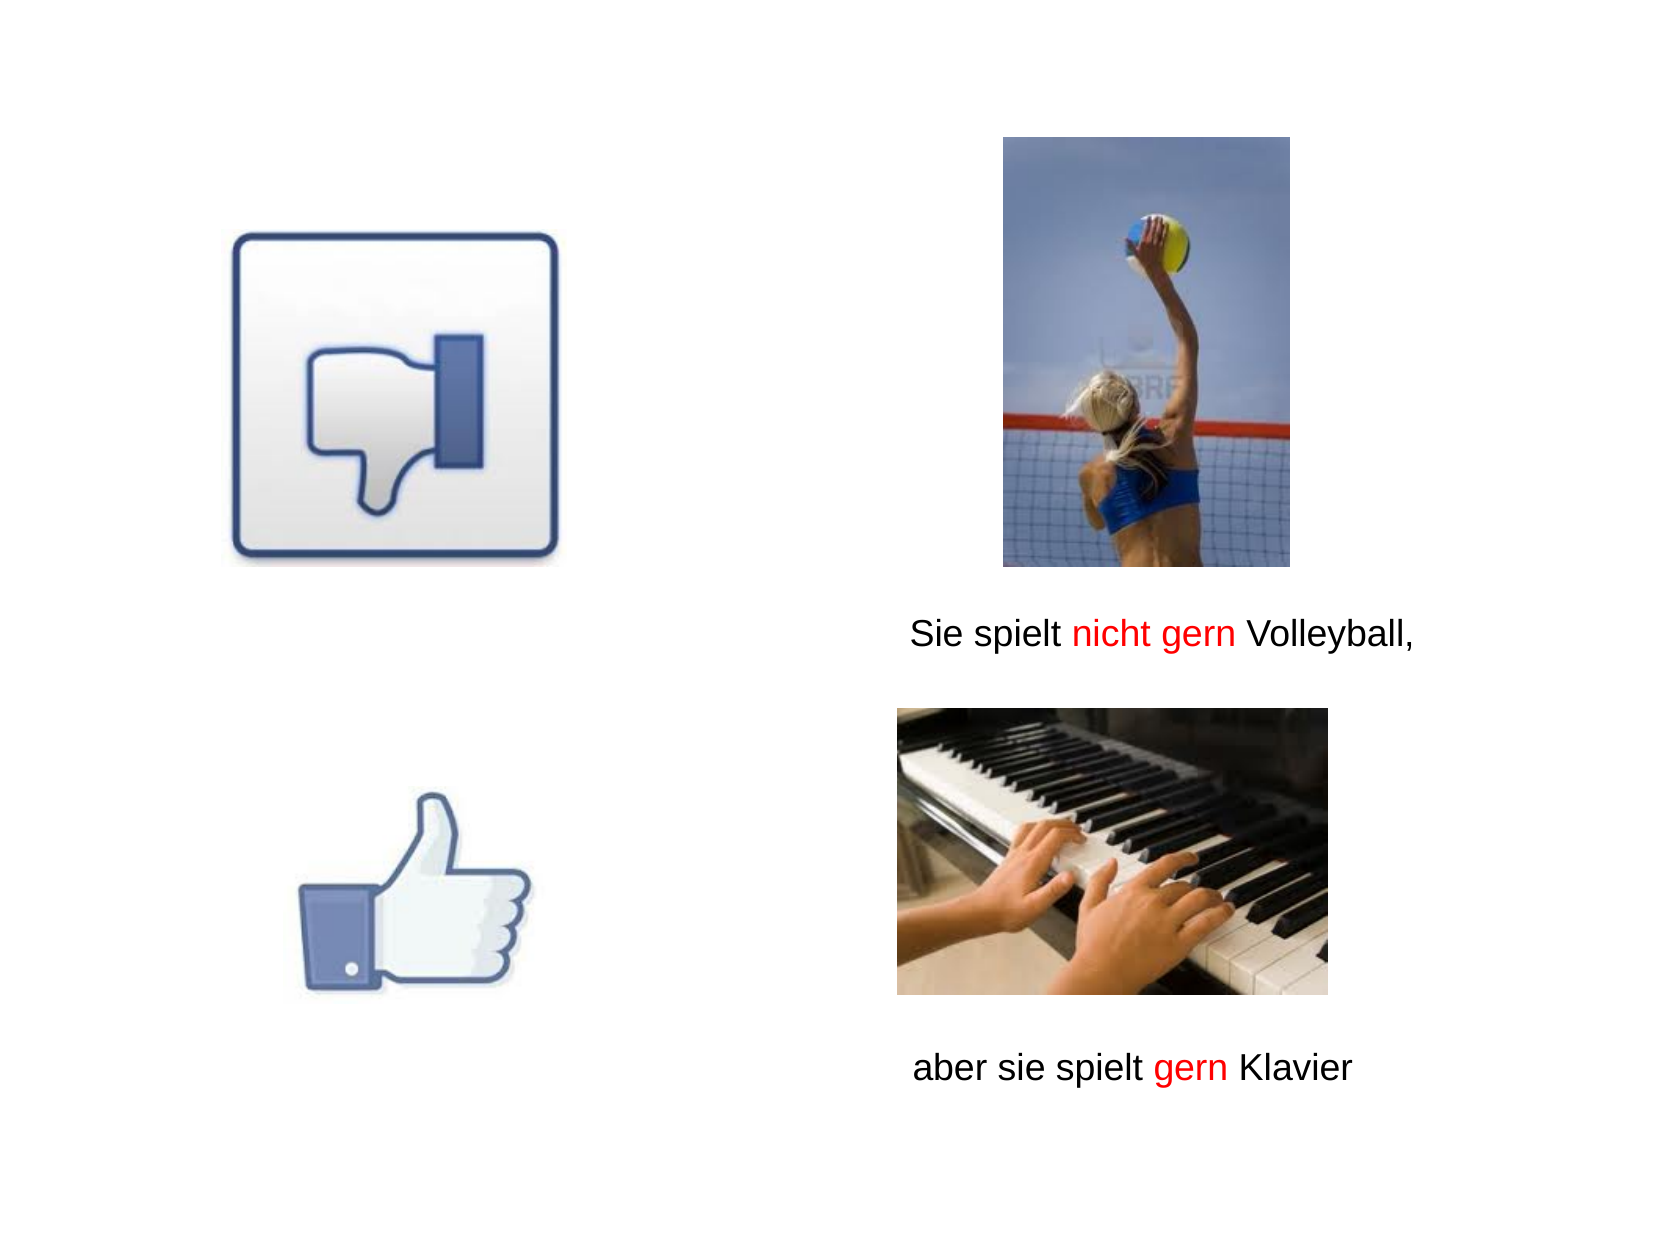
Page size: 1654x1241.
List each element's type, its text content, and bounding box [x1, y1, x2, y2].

picture [1003, 137, 1290, 567]
picture [283, 786, 553, 1004]
text_box Sie spielt nicht gern Volleyball, [894, 604, 1430, 662]
picture [221, 229, 567, 567]
picture [897, 708, 1328, 995]
text_box aber sie spielt gern Klavier [897, 1039, 1369, 1097]
